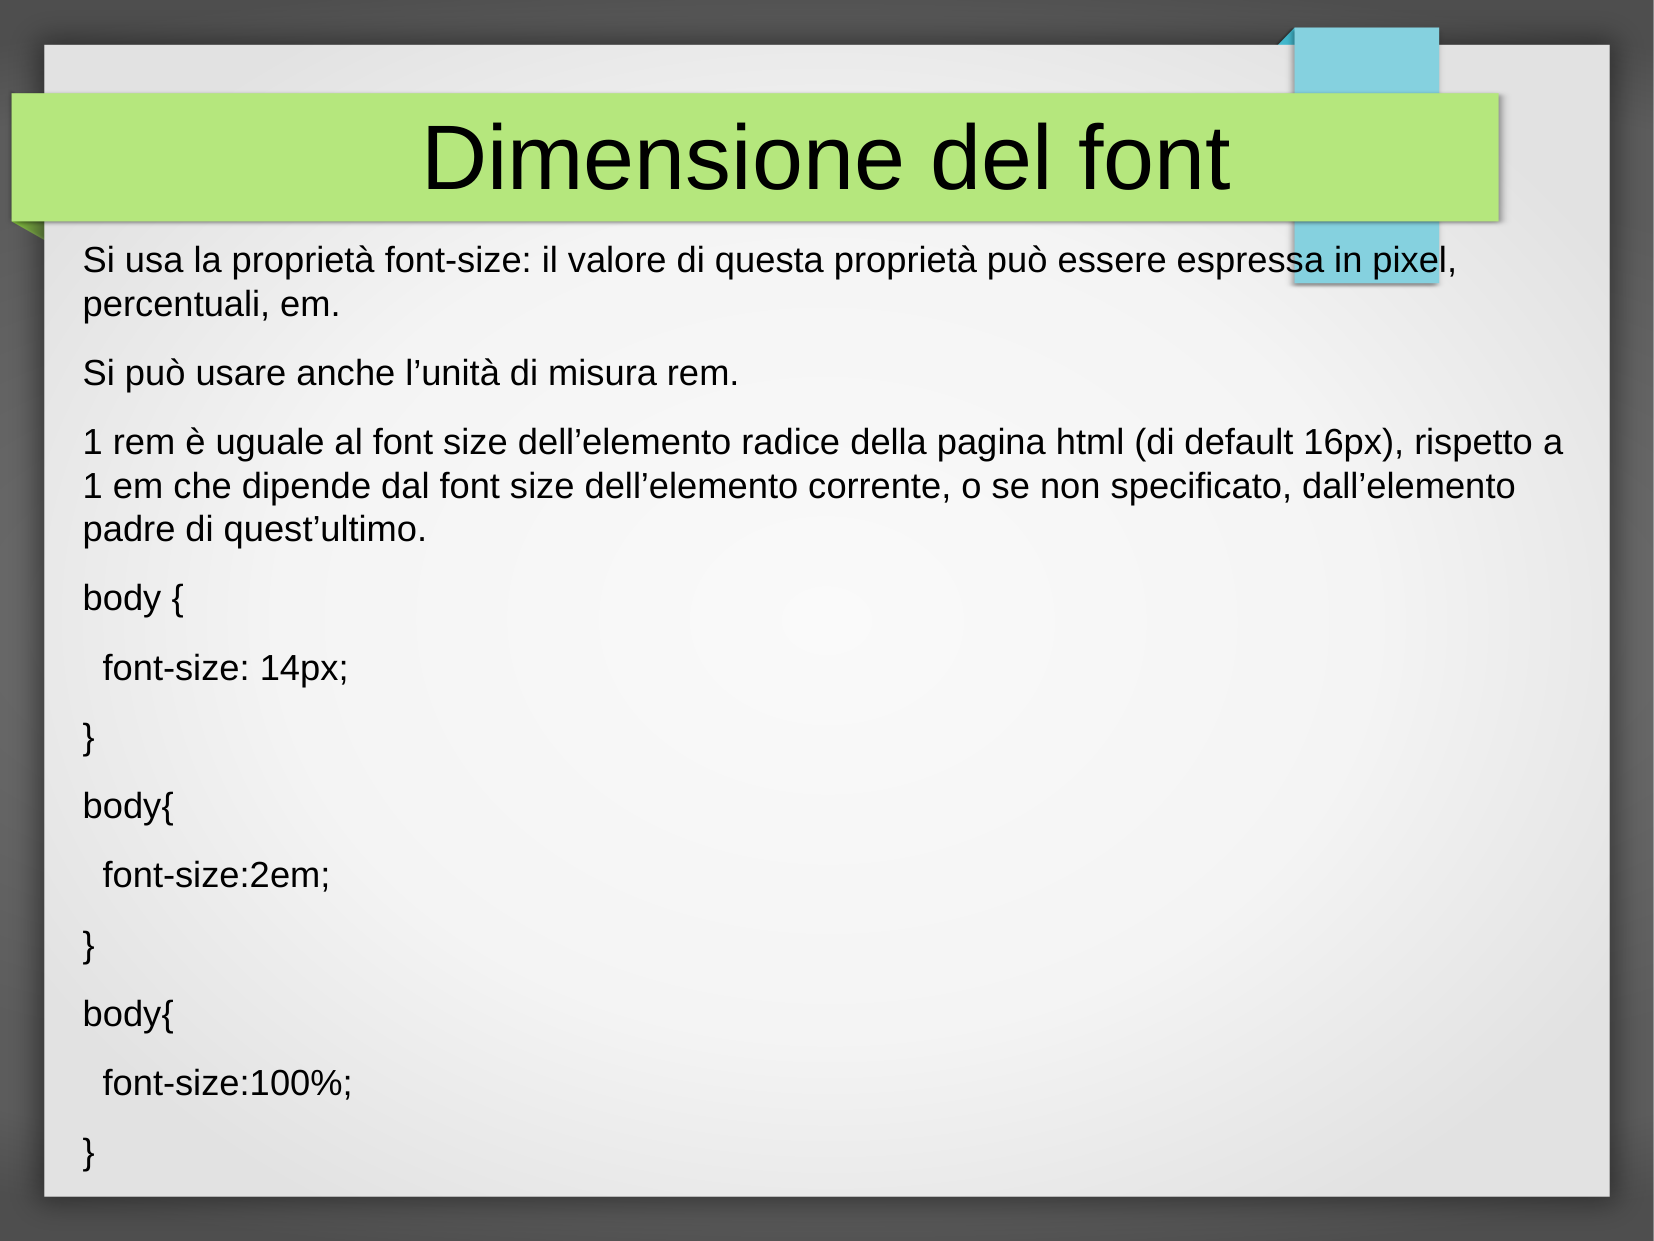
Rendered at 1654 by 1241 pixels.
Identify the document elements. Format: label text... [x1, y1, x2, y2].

picture [0, 0, 1654, 1241]
list Si usa la proprietà font-size: il valore di questa proprietà può essere espressa in pixel, percentuali, em. Si può usare anche l’unità di misura rem. 1 rem è uguale al font size dell’elemento radice della pagina html (di default 16px), rispetto a 1 em che dipende dal font size dell’elemento corrente, o se non specificato, dall’elemento padre di quest’ultimo. body { font-size: 14px; } body{ font-size:2em; } body{ font-size:100%; } [82, 236, 1571, 1182]
title Dimensione del font [82, 49, 1571, 236]
